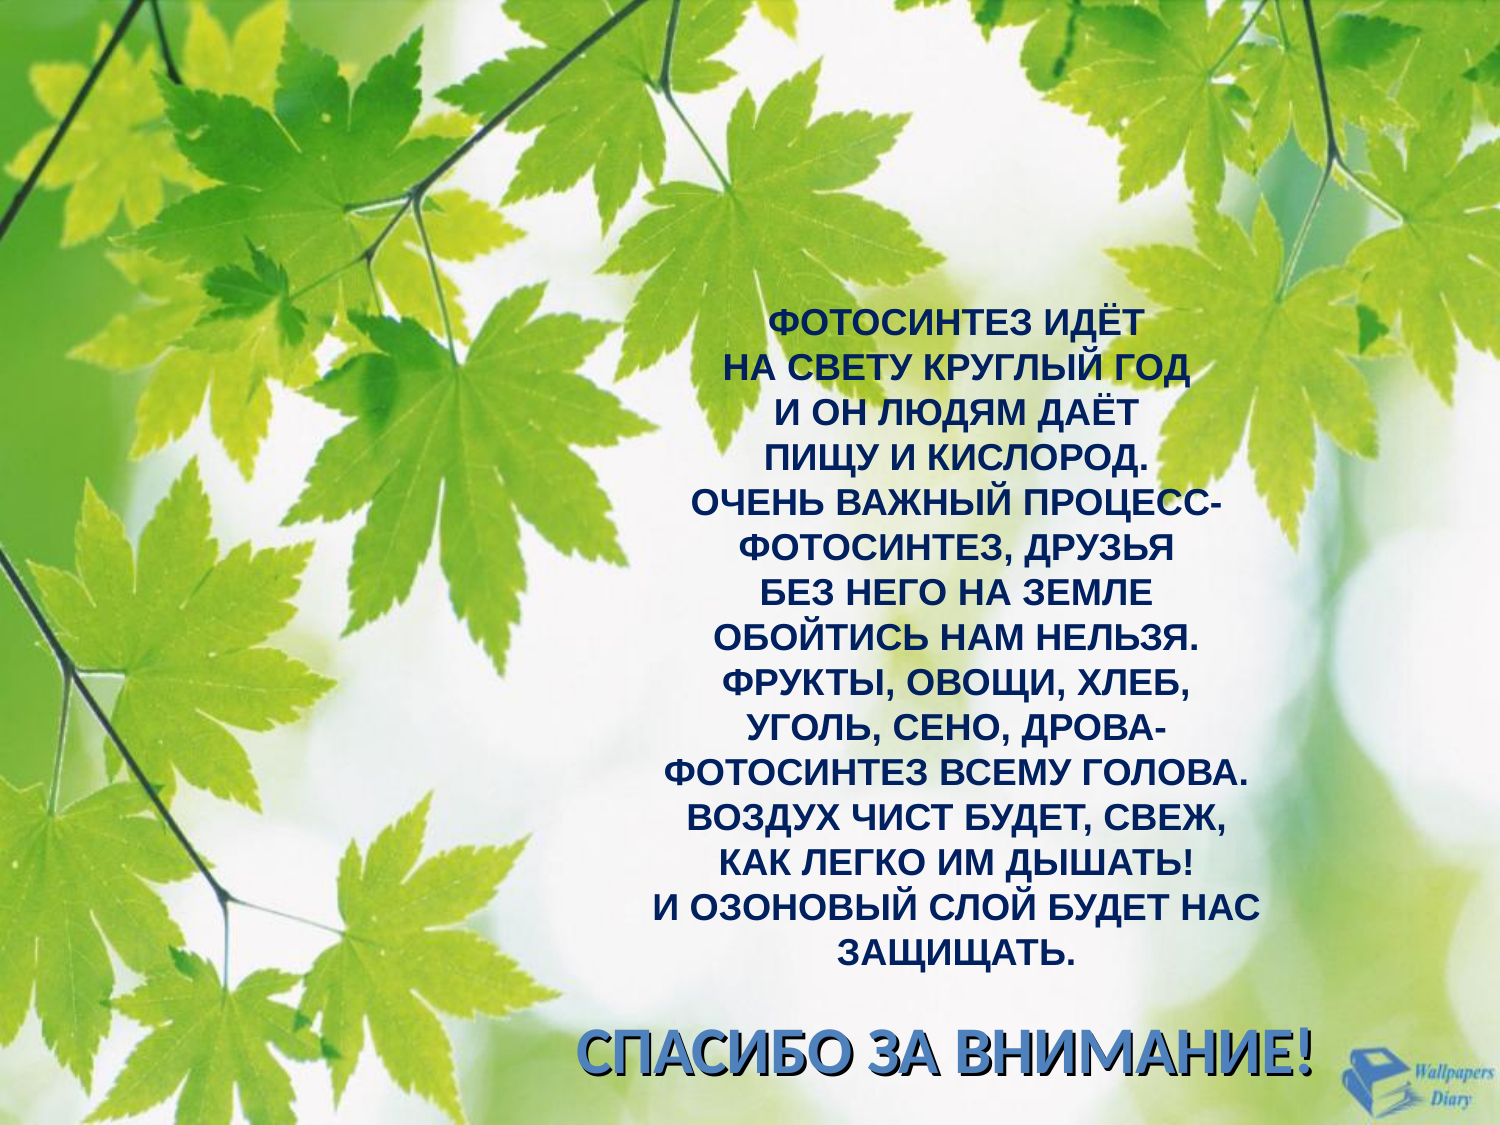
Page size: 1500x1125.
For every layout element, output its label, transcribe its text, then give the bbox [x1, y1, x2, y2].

text_box Фотосинтез идёт На свету круглый год И он людям даёт Пищу и кислород. Очень важный процесс- Фотосинтез, друзья Без него на Земле Обойтись нам нельзя. Фрукты, овощи, хлеб, Уголь, сено, дрова- Фотосинтез всему голова. Воздух чист будет, свеж, Как легко им дышать! И озоновый слой будет нас защищать. [608, 290, 1306, 988]
text_box СПАСИБО ЗА ВНИМАНИЕ! [561, 999, 1340, 1096]
picture [0, 0, 1500, 1125]
